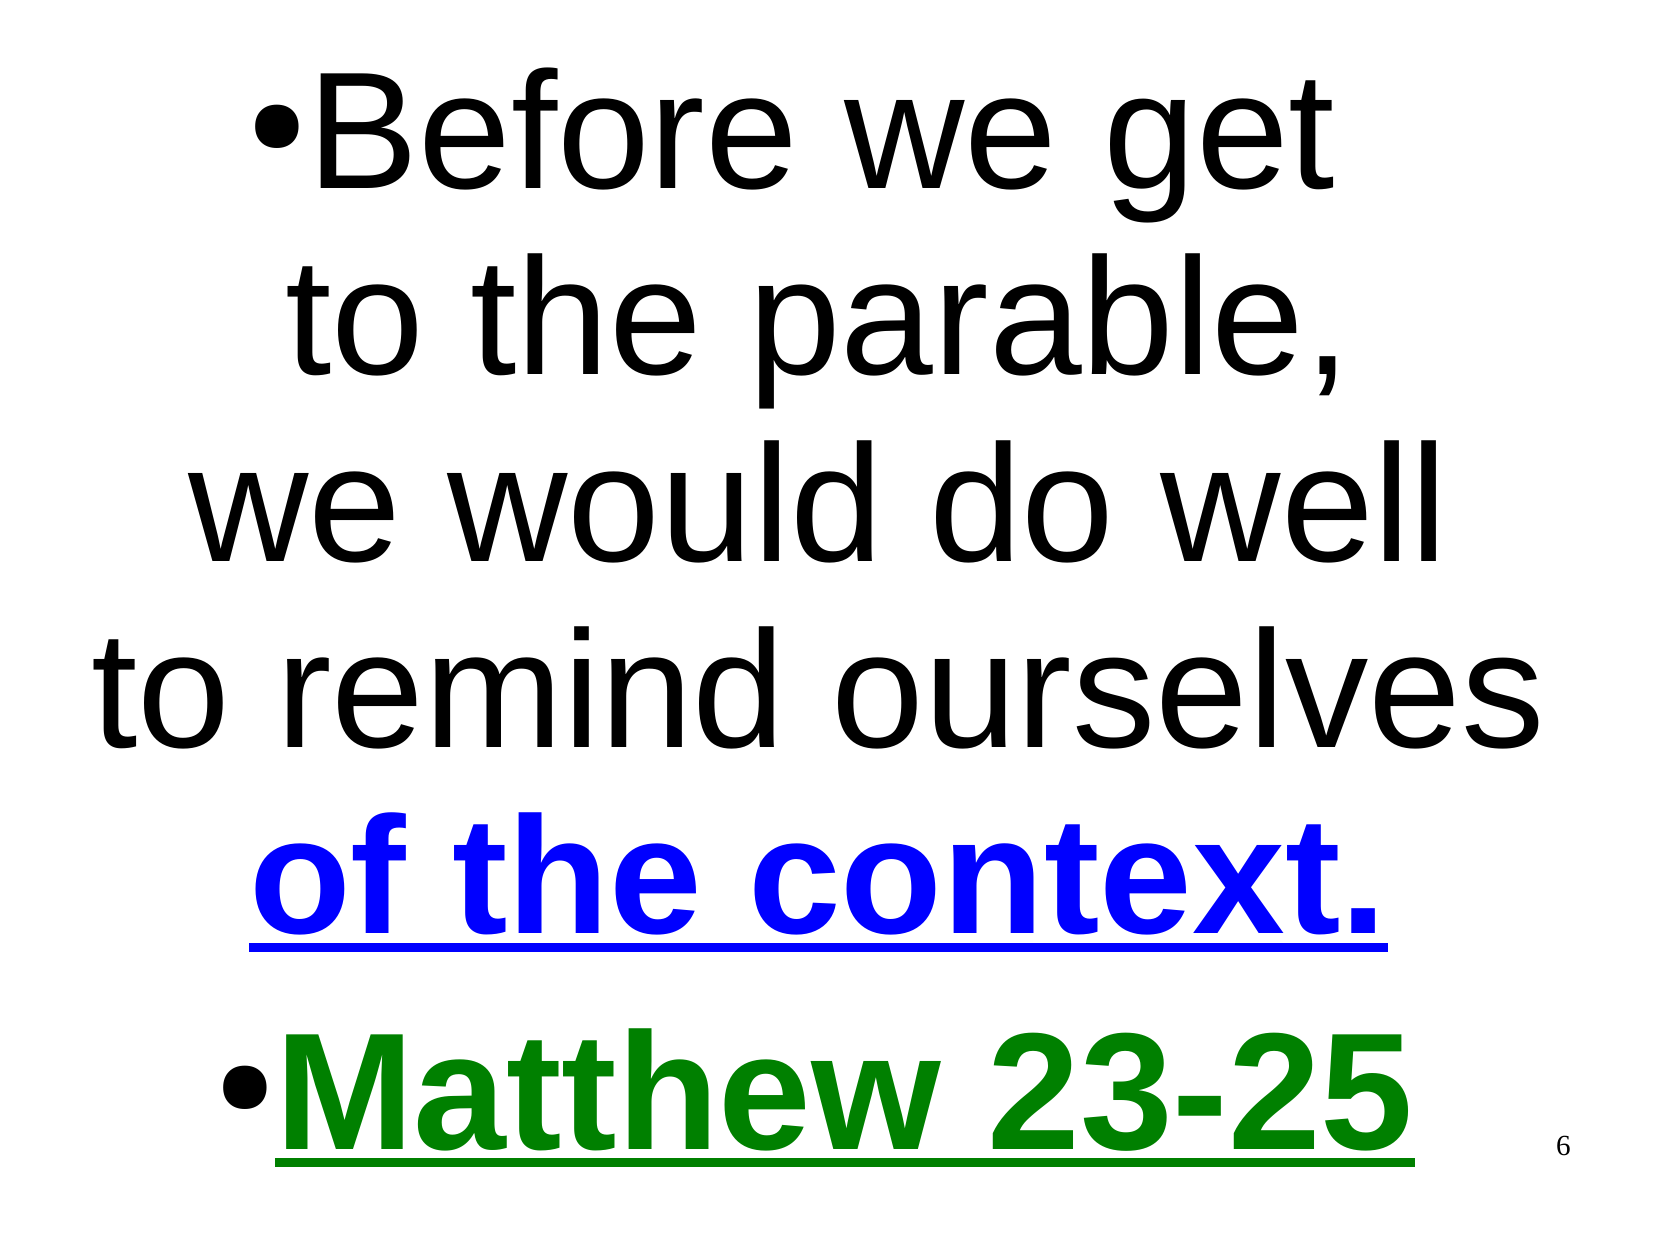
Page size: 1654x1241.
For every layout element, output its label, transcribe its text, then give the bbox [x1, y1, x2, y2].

list Before we get to the parable, we would do well to remind ourselves of the context. Matthew 23-25 [0, 37, 1613, 1201]
